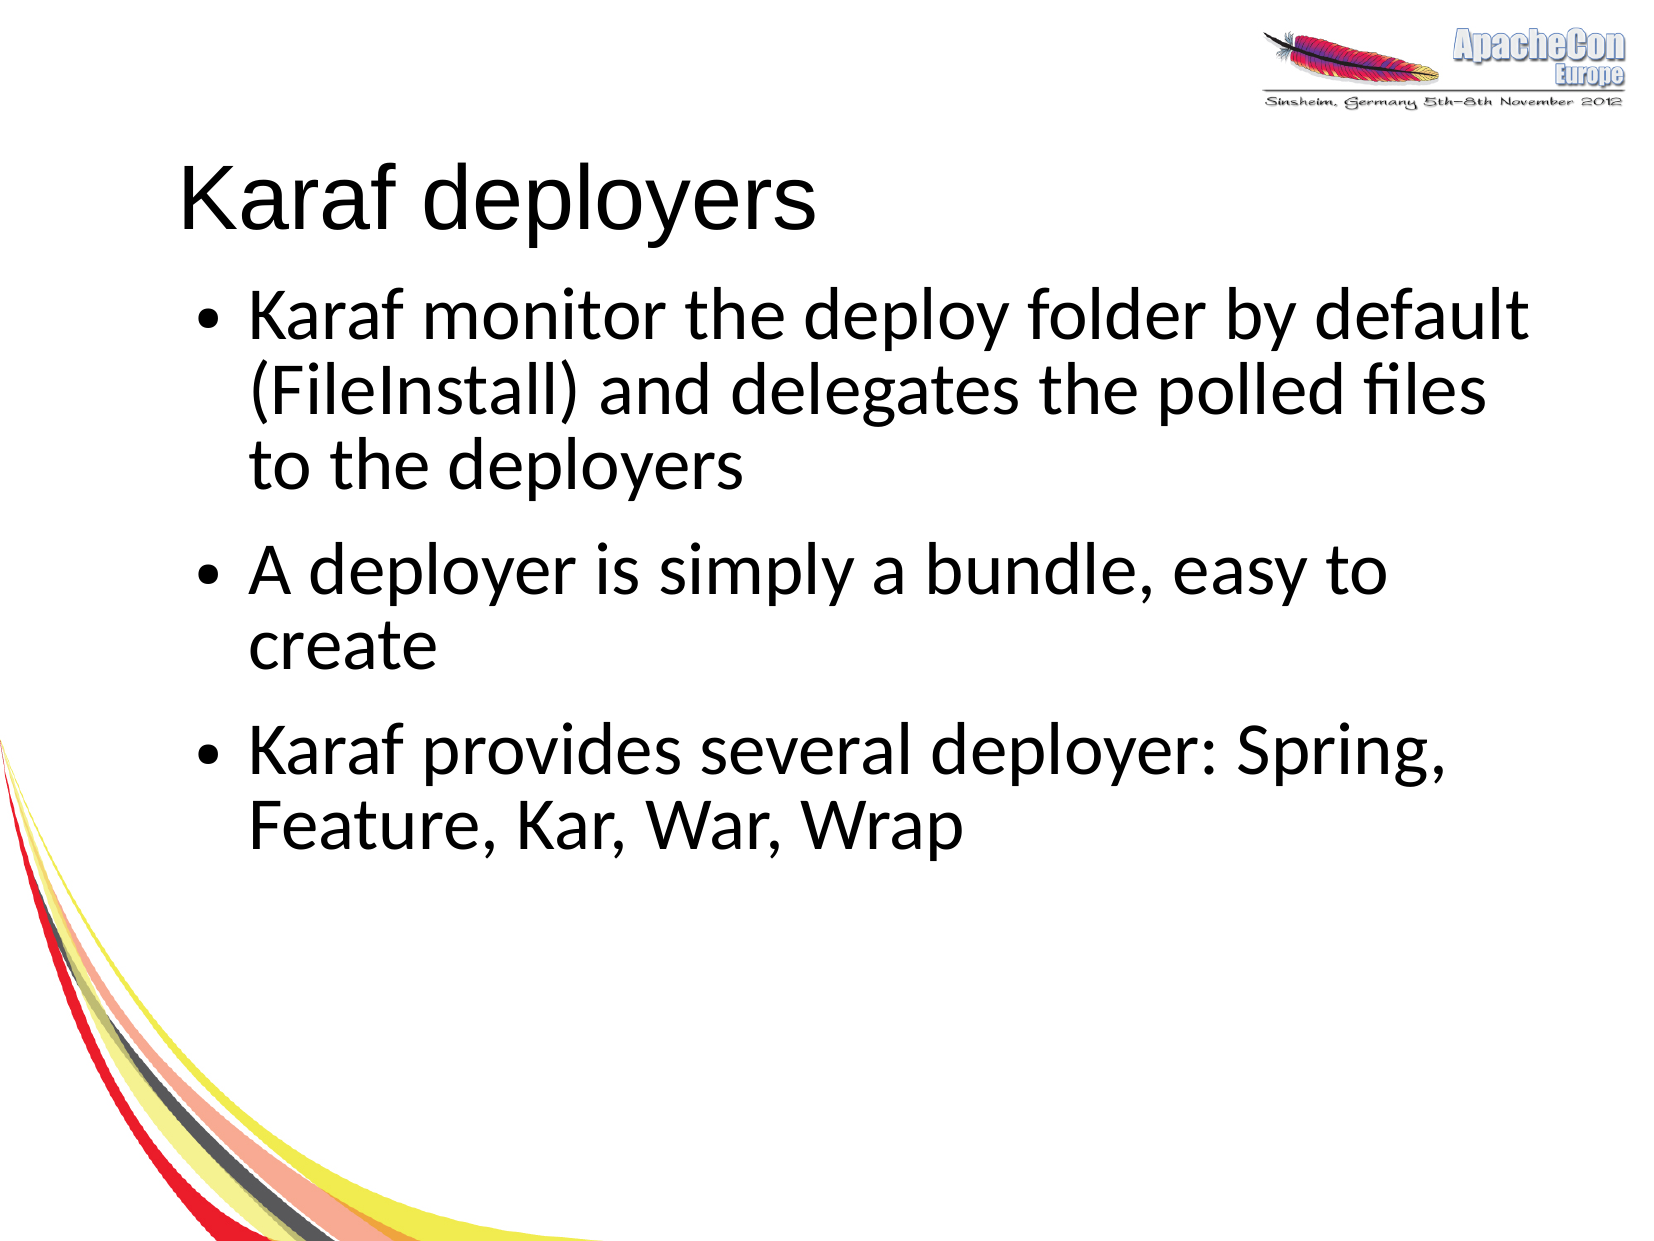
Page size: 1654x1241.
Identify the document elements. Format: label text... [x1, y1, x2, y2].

picture [0, 0, 1654, 1241]
list Karaf monitor the deploy folder by default (FileInstall) and delegates the polled files to the deployers A deployer is simply a bundle, easy to create Karaf provides several deployer: Spring, Feature, Kar, War, Wrap [177, 283, 1536, 1042]
title Karaf deployers [177, 146, 1536, 250]
